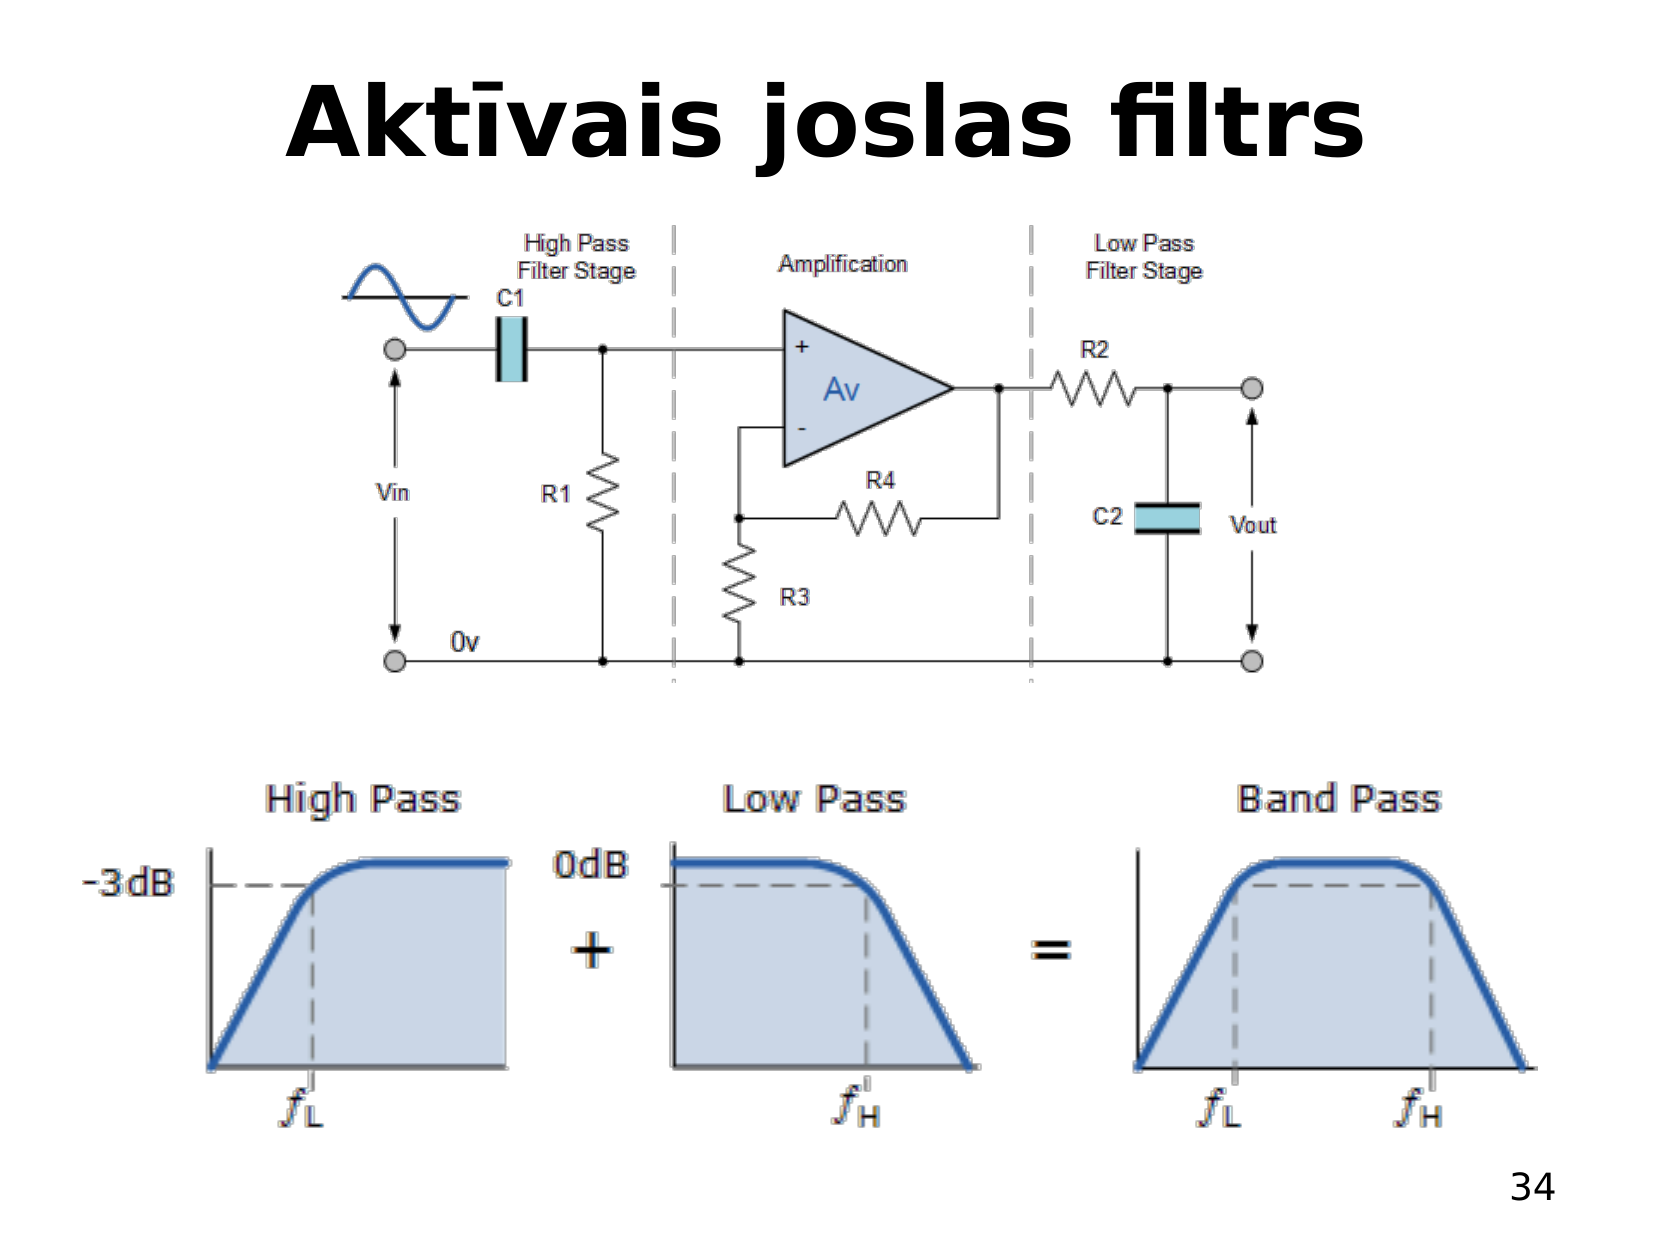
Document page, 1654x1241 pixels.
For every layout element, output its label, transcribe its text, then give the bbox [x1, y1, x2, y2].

title Aktīvais joslas filtrs [82, 49, 1571, 196]
picture [341, 224, 1279, 683]
picture [82, 771, 1538, 1140]
